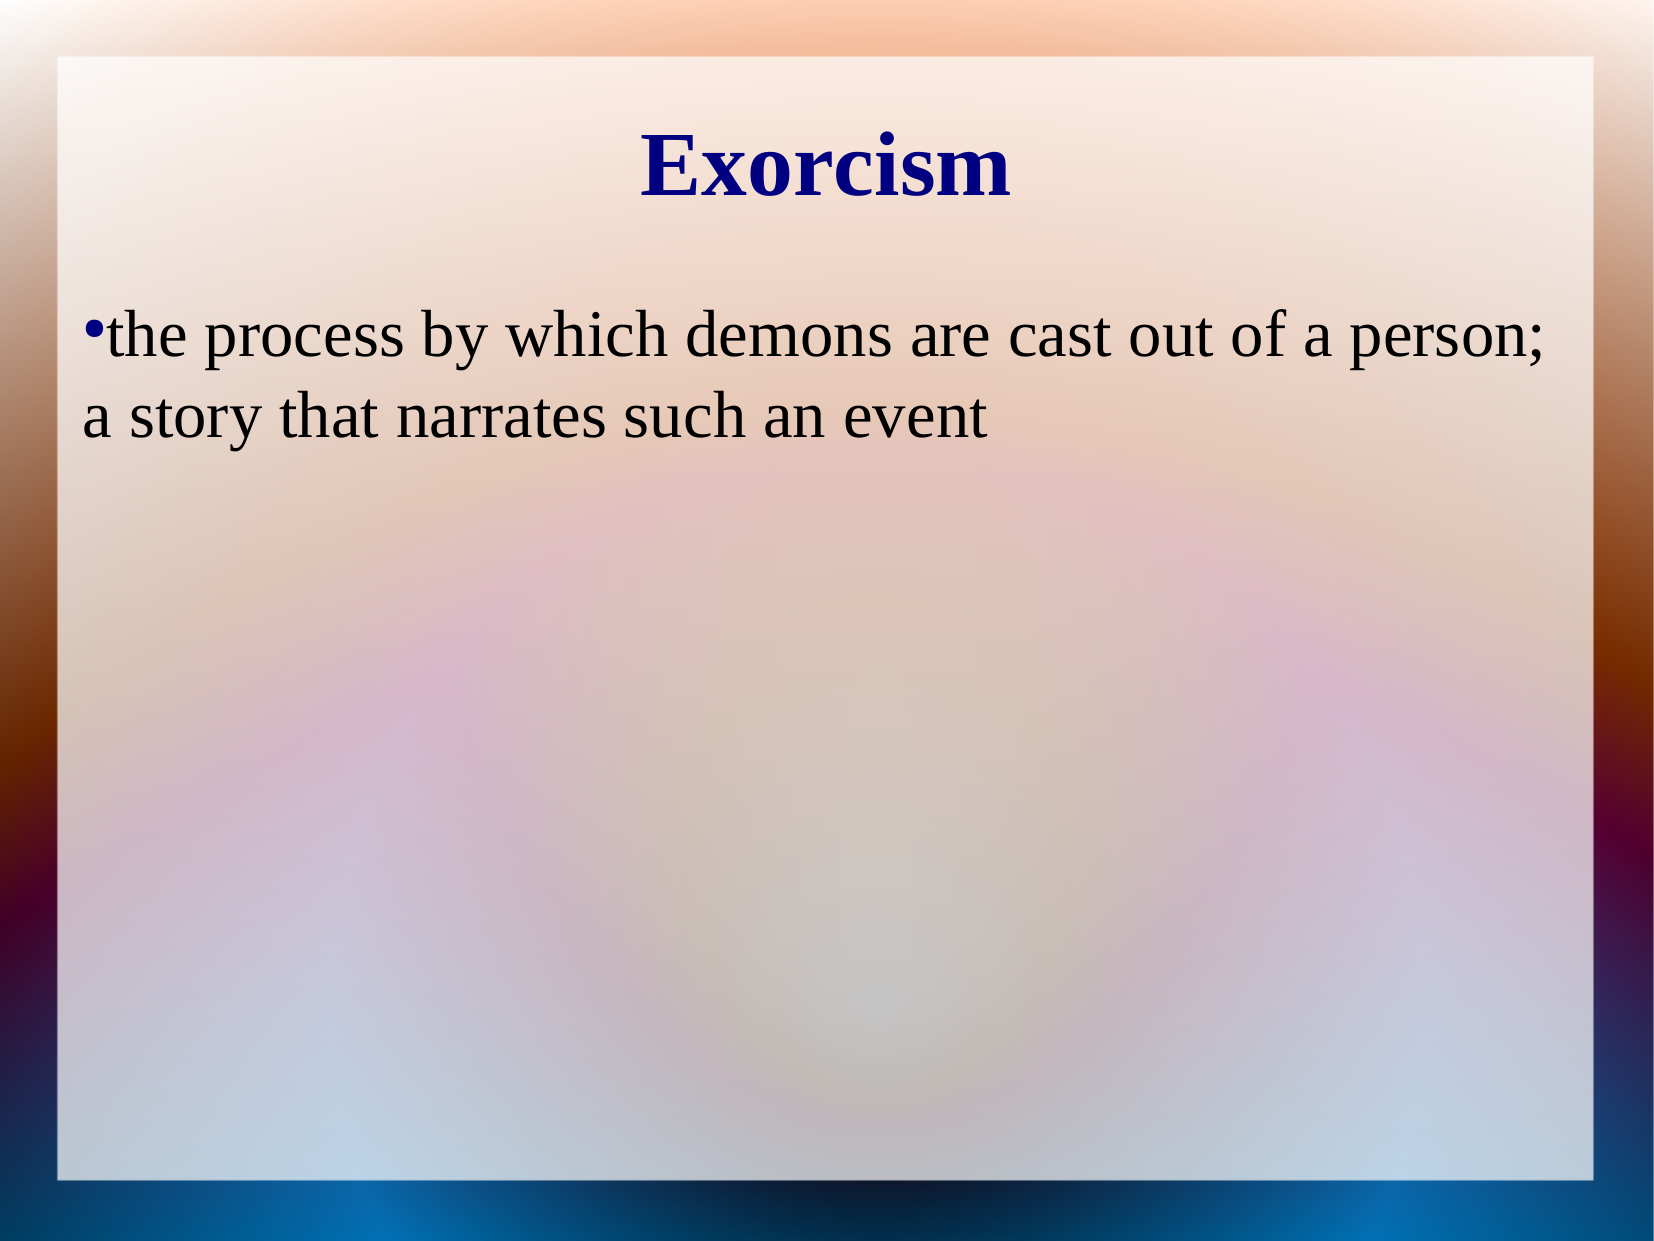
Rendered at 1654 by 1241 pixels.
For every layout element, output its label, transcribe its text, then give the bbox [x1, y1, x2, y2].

list the process by which demons are cast out of a person; a story that narrates such an event [82, 290, 1571, 1019]
title Exorcism [82, 62, 1571, 256]
